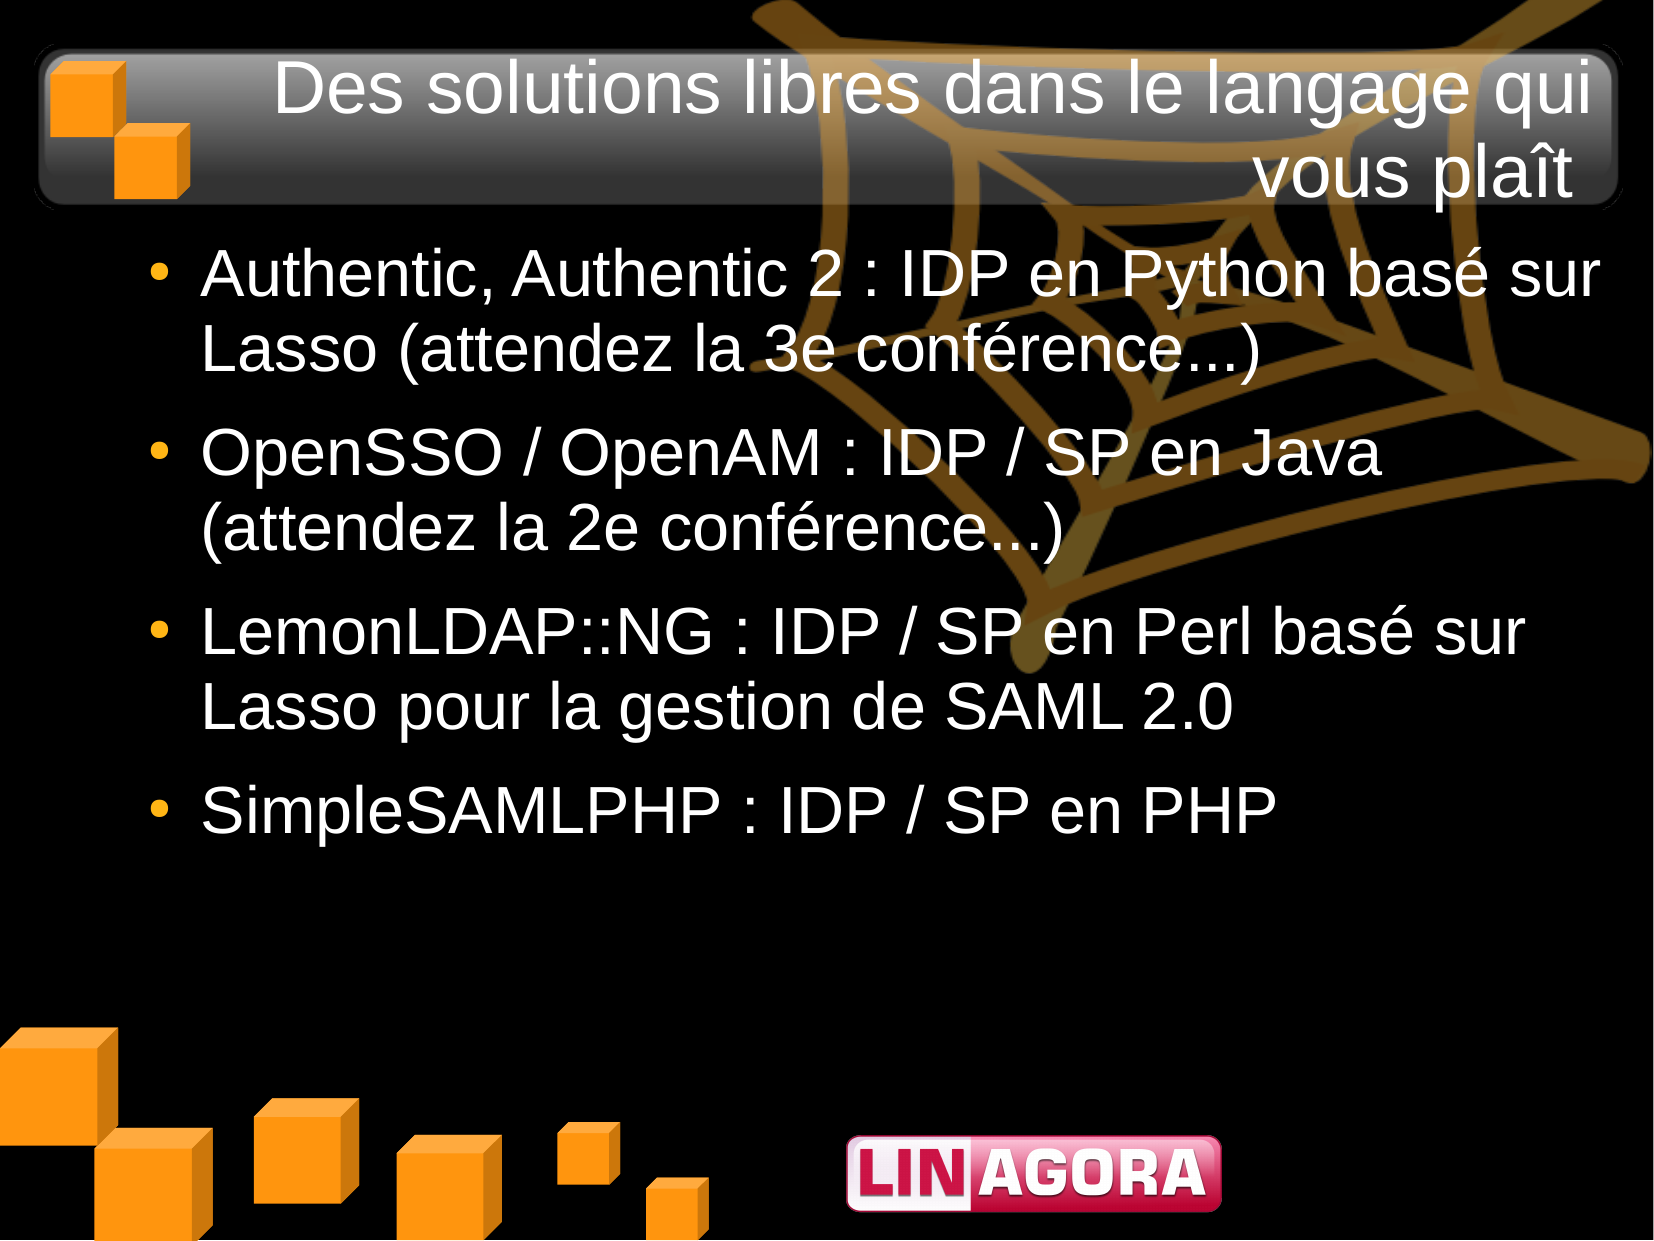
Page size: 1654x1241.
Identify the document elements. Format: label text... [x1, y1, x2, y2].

list Authentic, Authentic 2 : IDP en Python basé sur Lasso (attendez la 3e conférence...) OpenSSO / OpenAM : IDP / SP en Java (attendez la 2e conférence...) LemonLDAP::NG : IDP / SP en Perl basé sur Lasso pour la gestion de SAML 2.0 SimpleSAMLPHP : IDP / SP en PHP [129, 236, 1619, 1055]
picture [33, 43, 749, 211]
title Des solutions libres dans le langage qui vous plaît [194, 45, 1595, 214]
picture [838, 1121, 1229, 1241]
